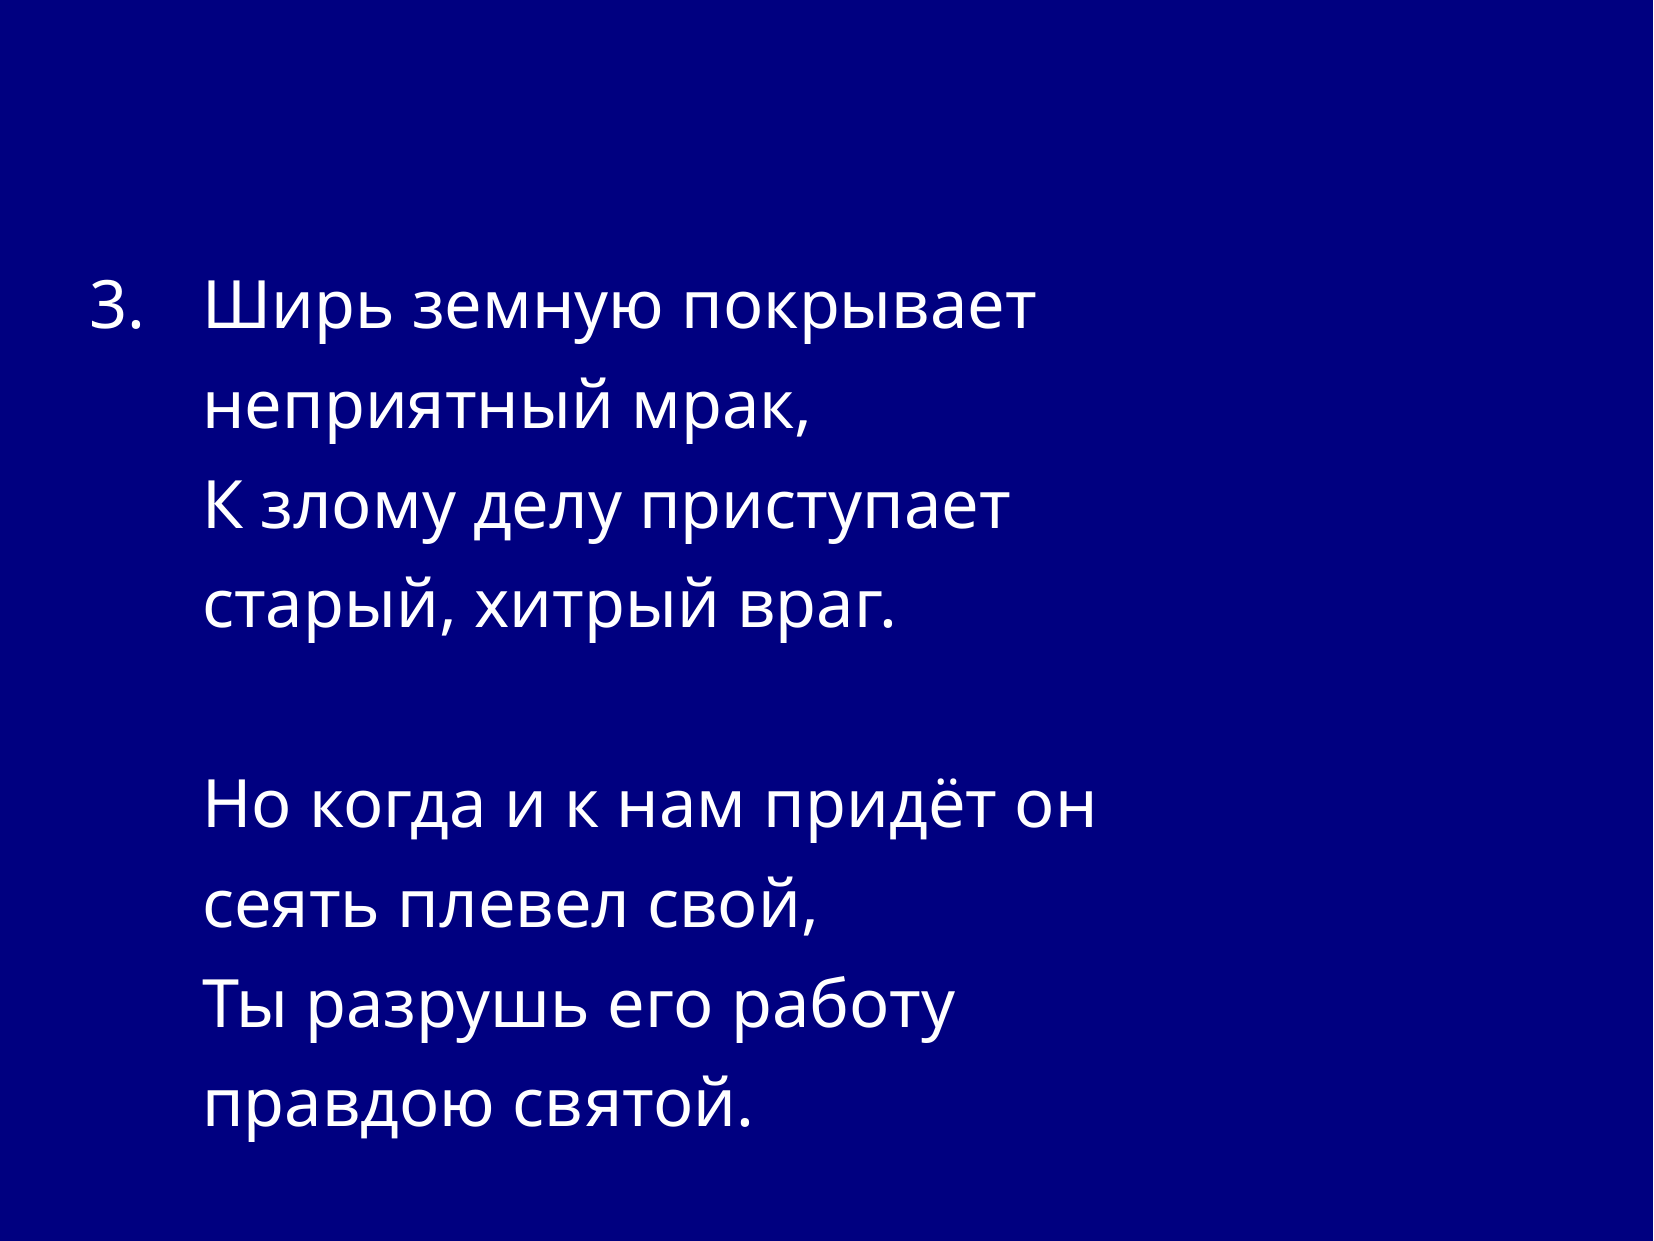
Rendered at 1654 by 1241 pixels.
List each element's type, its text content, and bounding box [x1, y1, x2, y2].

text_box 3. Ширь земную покрывает неприятный мрак, К злому делу приступает старый, хитрый враг. Но когда и к нам придёт он сеять плевел свой, Ты разрушь его работу правдою святой. [75, 150, 1576, 1163]
